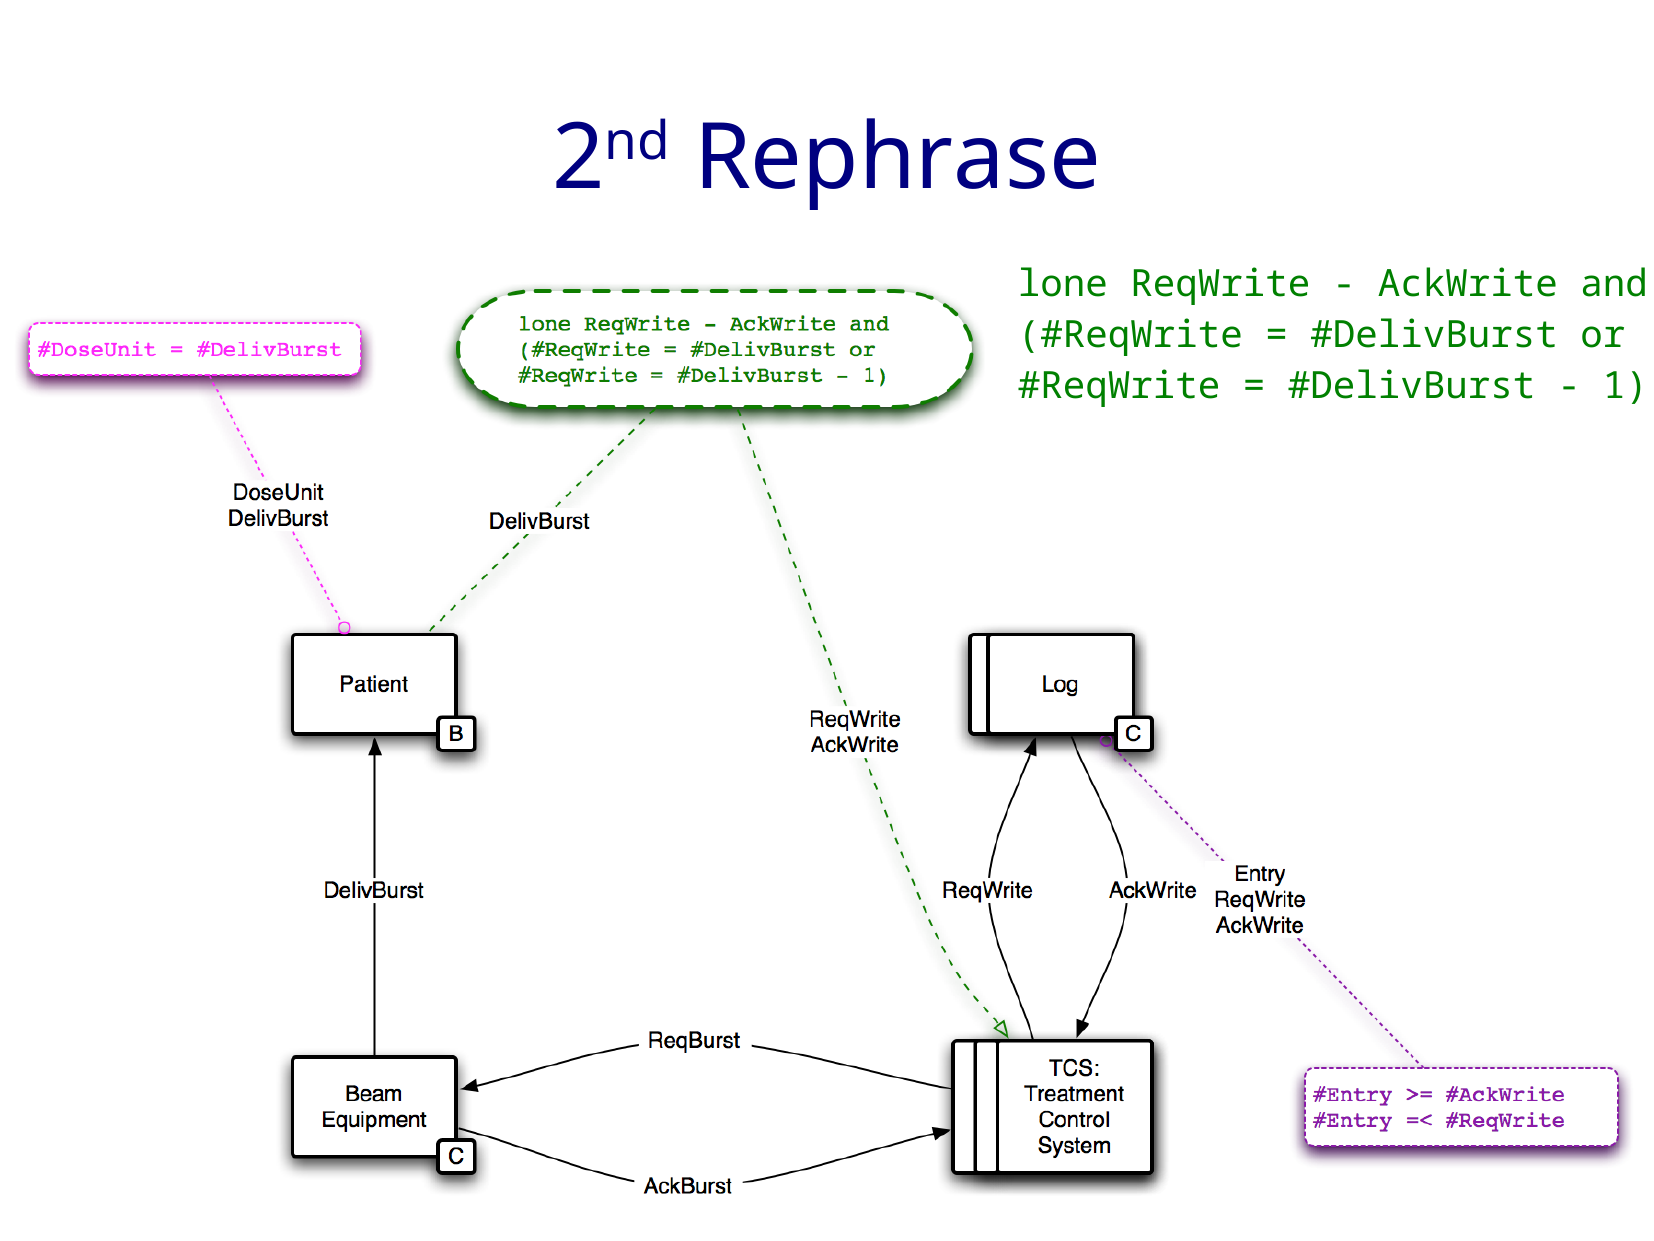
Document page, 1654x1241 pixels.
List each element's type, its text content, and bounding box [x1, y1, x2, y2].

picture [0, 261, 1654, 1217]
text_box lone ReqWrite - AckWrite and (#ReqWrite = #DelivBurst or #ReqWrite = #DelivBurst - 1) [1003, 248, 1654, 395]
title 2nd Rephrase [82, 49, 1571, 257]
